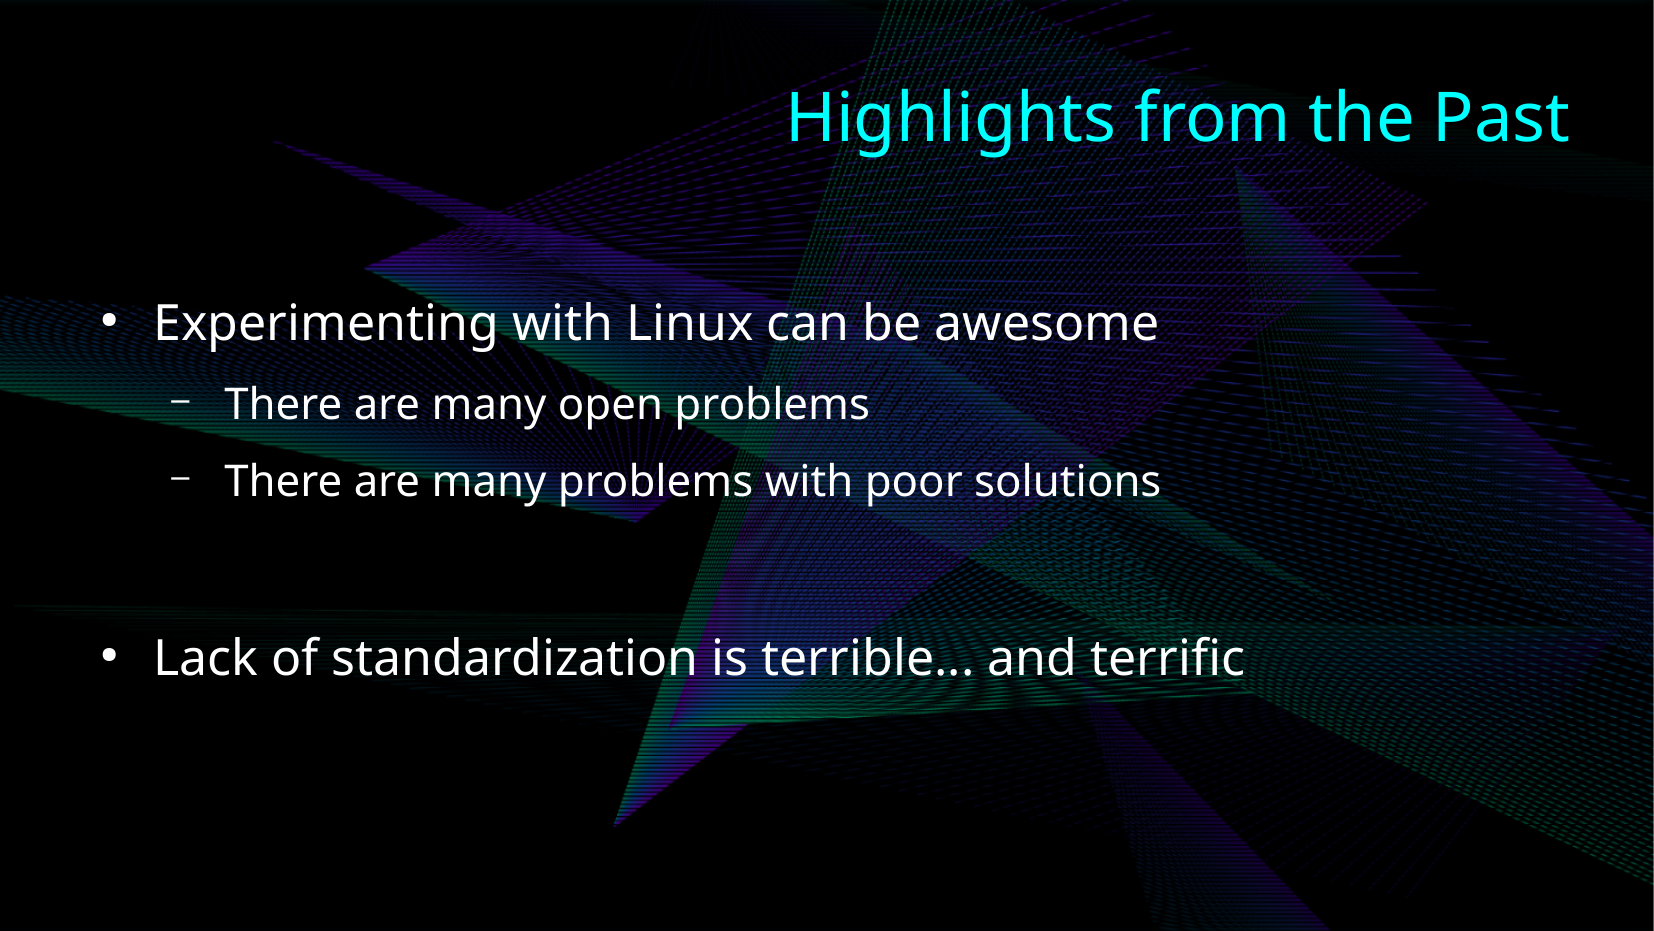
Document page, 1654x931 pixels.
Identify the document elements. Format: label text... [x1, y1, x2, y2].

list Experimenting with Linux can be awesome There are many open problems There are many problems with poor solutions Lack of standardization is terrible... and terrific [82, 286, 1571, 829]
picture [0, 0, 1654, 931]
title Highlights from the Past [82, 37, 1571, 193]
